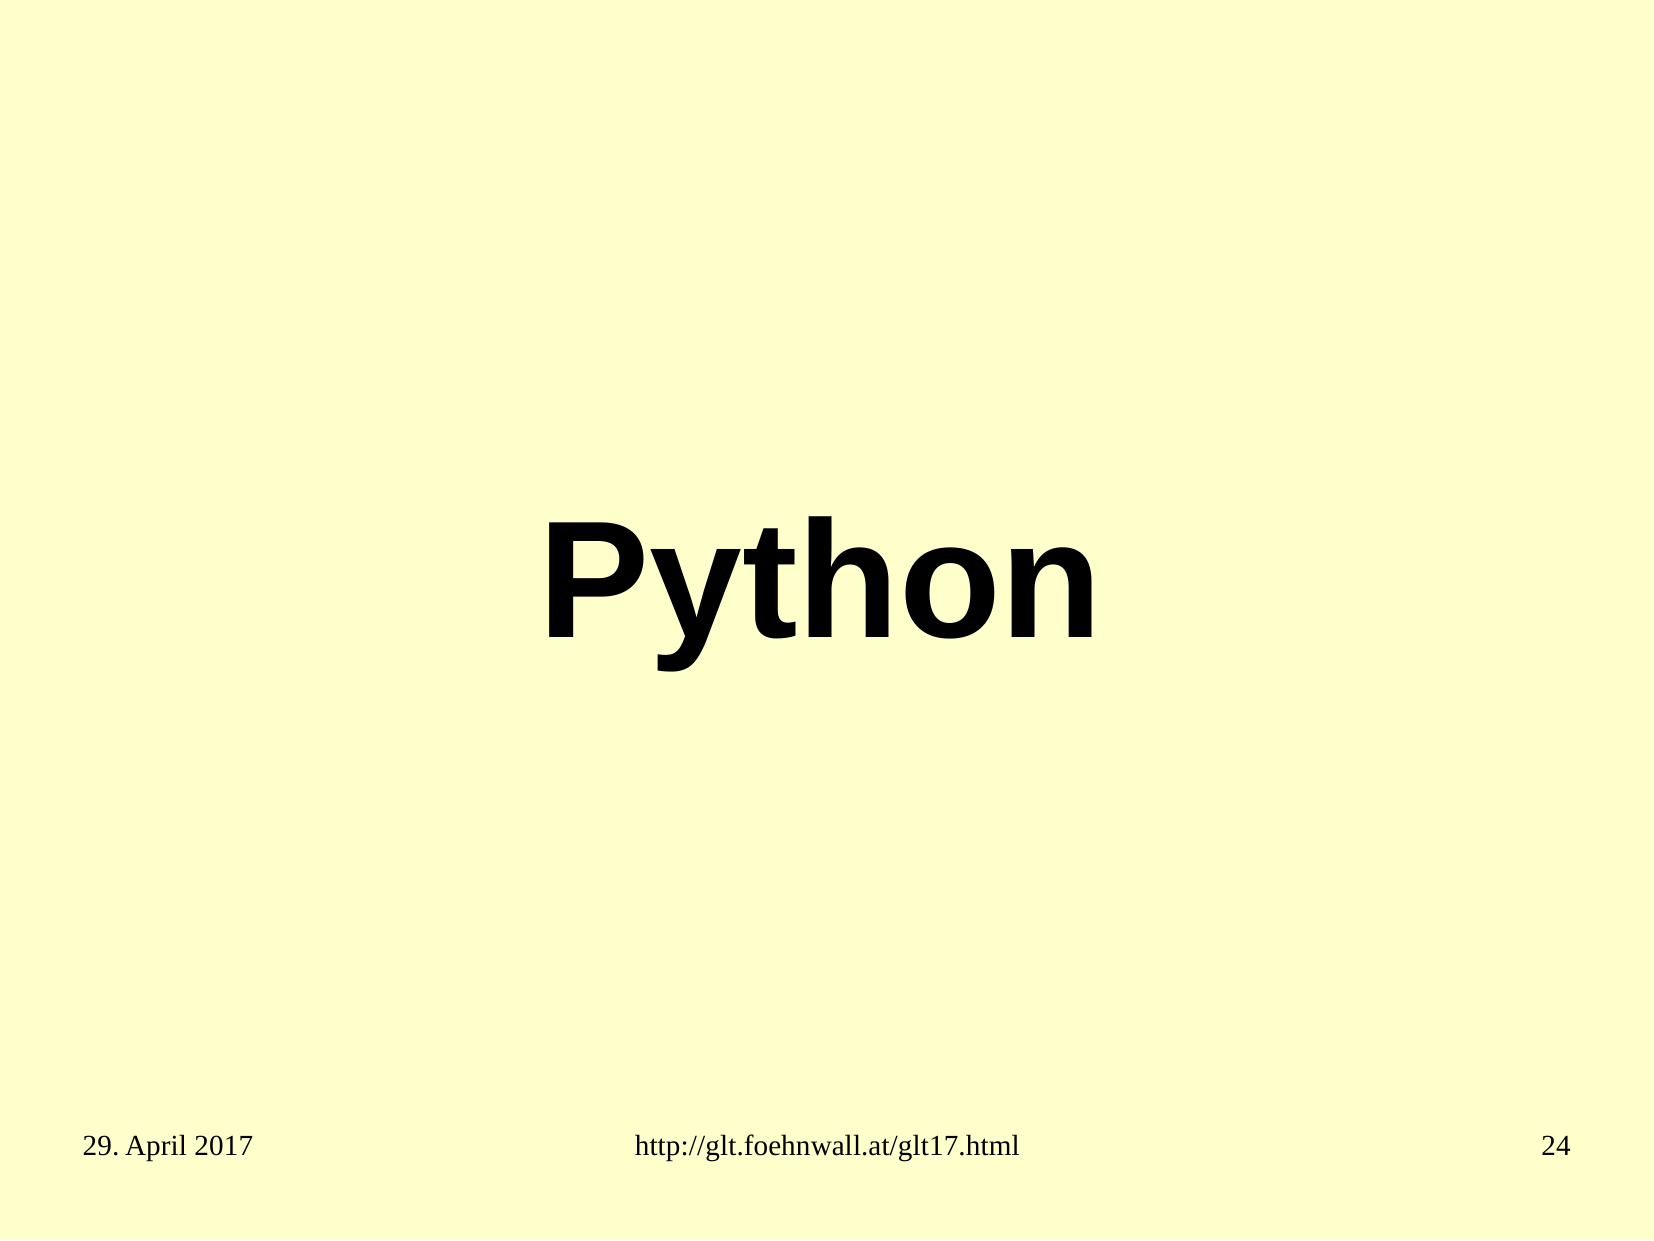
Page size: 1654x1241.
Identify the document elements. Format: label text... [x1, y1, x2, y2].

title Python [76, 273, 1565, 886]
